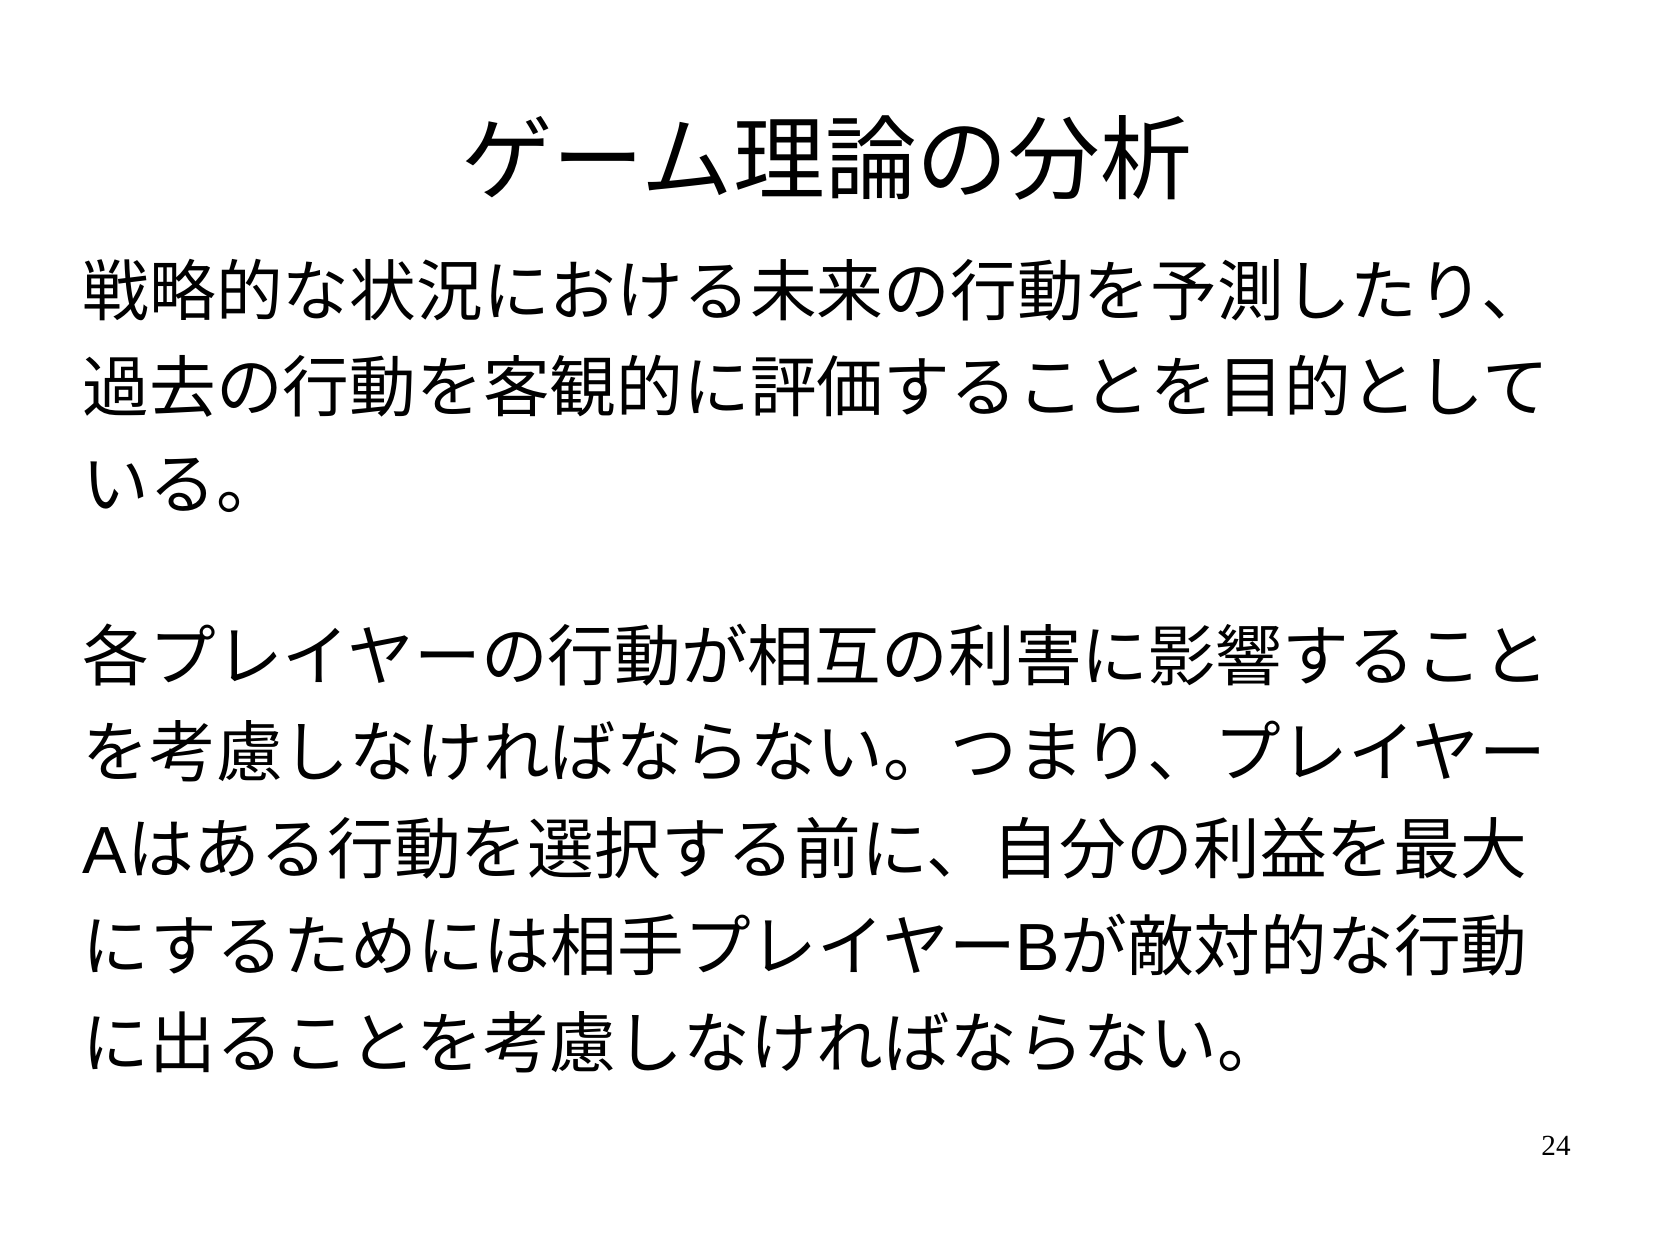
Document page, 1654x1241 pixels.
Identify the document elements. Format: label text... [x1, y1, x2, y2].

subtitle 戦略的な状況における未来の行動を予測したり、過去の行動を客観的に評価することを目的としている。 各プレイヤーの行動が相互の利害に影響することを考慮しなければならない。つまり、プレイヤーAはある行動を選択する前に、自分の利益を最大にするためには相手プレイヤーBが敵対的な行動に出ることを考慮しなければならない。 [82, 297, 1571, 1102]
title ゲーム理論の分析 [82, 56, 1571, 250]
